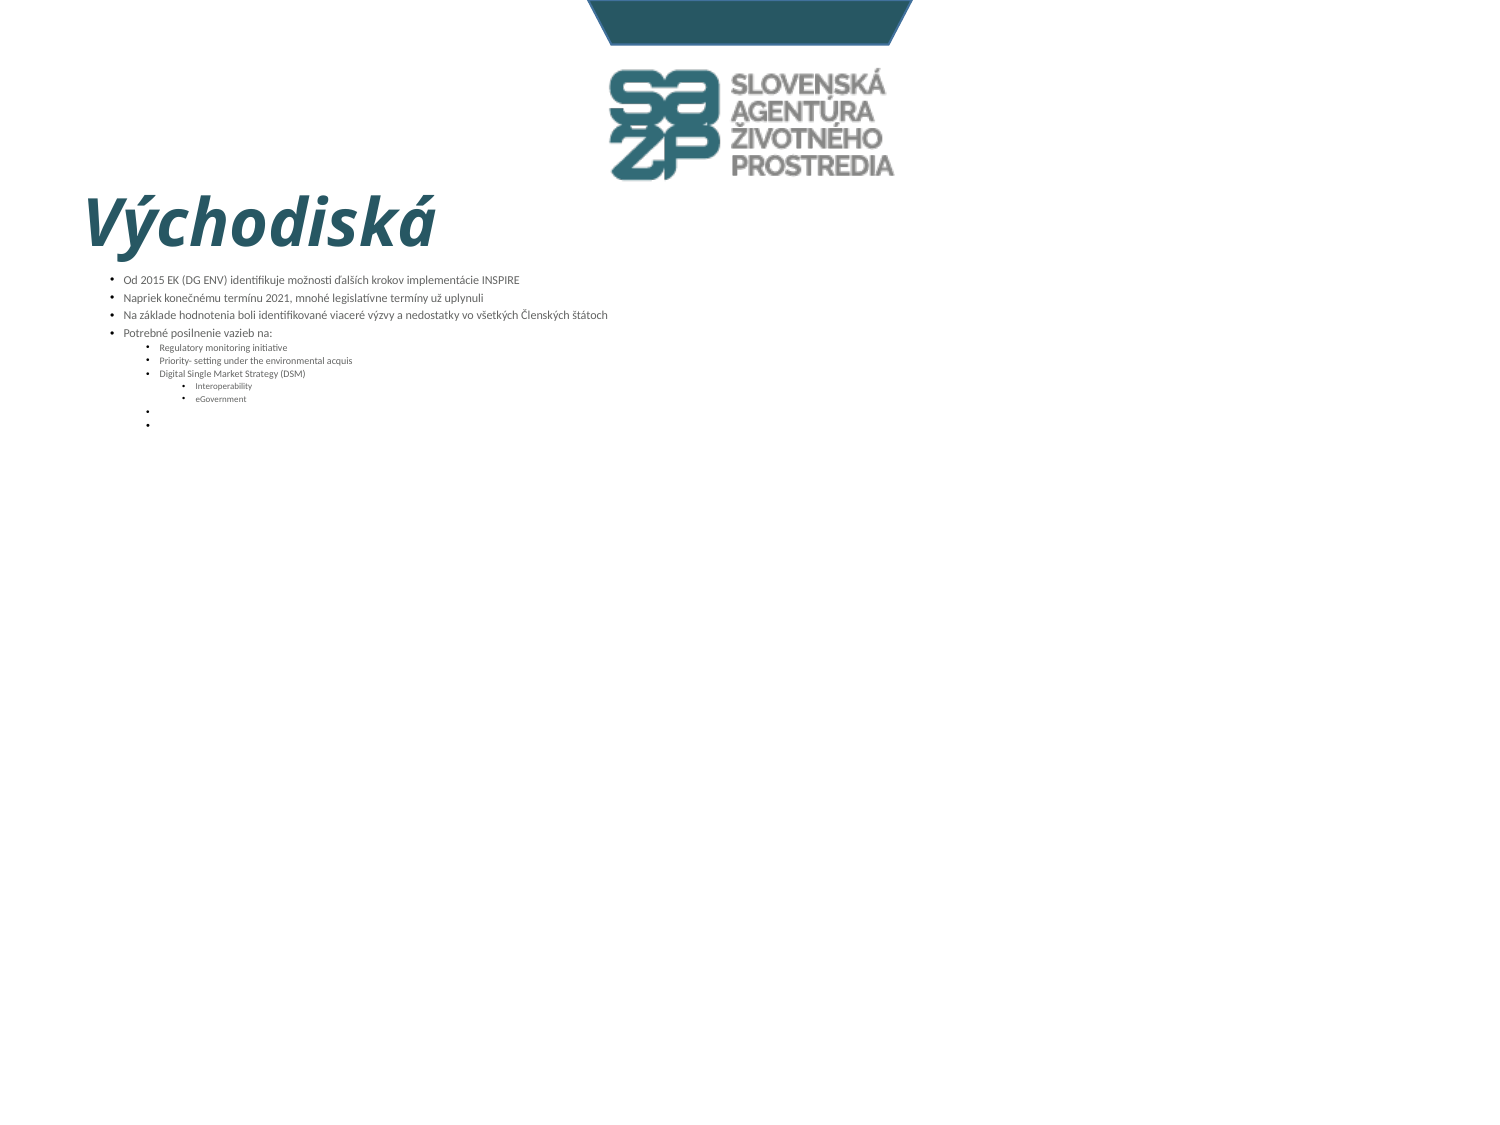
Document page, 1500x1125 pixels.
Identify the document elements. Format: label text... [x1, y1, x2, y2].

list Od 2015 EK (DG ENV) identifikuje možnosti ďalších krokov implementácie INSPIRE Napriek konečnému termínu 2021, mnohé legislatívne termíny už uplynuli Na základe hodnotenia boli identifikované viaceré výzvy a nedostatky vo všetkých Členských štátoch Potrebné posilnenie vazieb na: Regulatory monitoring initiative Priority- setting under the environmental acquis Digital Single Market Strategy (DSM) Interoperability eGovernment [95, 266, 1418, 415]
text_box [588, 0, 912, 44]
title Východiská [67, 181, 1500, 264]
picture [588, 44, 922, 181]
